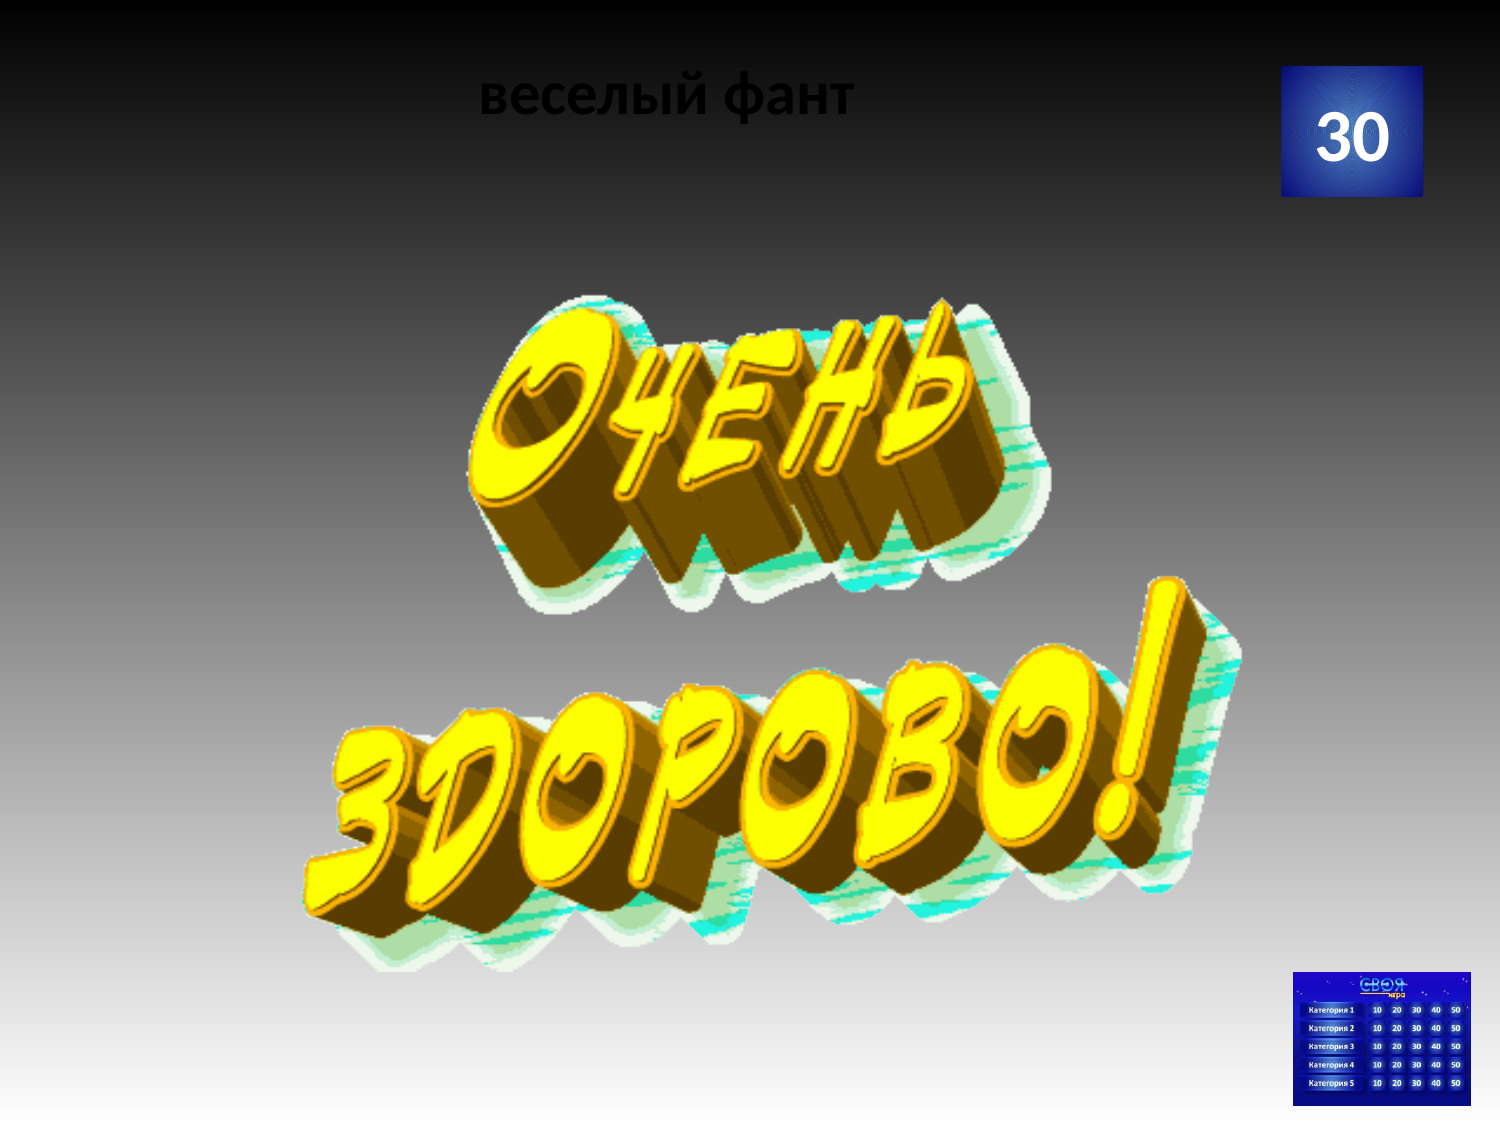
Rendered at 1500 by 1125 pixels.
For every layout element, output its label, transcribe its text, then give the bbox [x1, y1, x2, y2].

picture [159, 191, 1471, 1106]
title веселый фант [75, 45, 1258, 233]
text_box 30 [1281, 66, 1424, 197]
